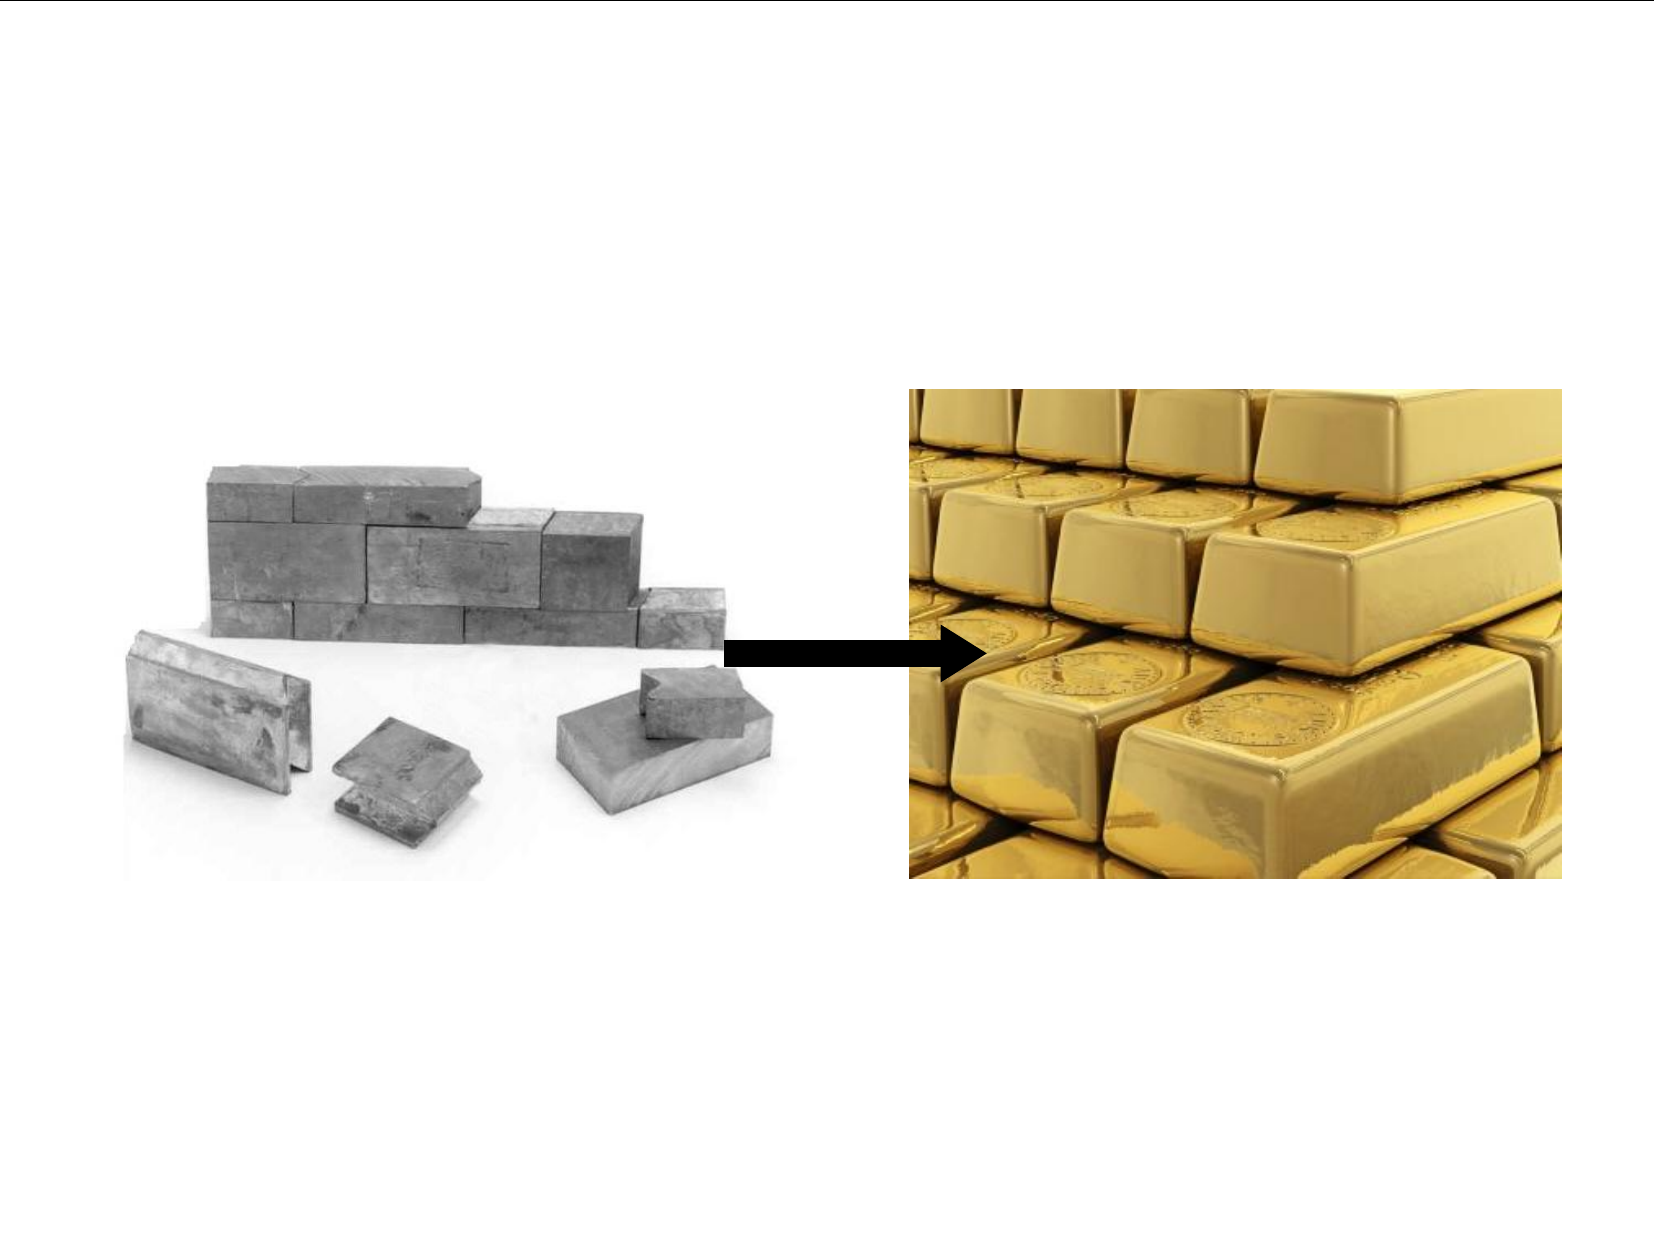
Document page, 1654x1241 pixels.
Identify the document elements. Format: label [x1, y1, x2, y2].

picture [909, 389, 1562, 879]
text_box [0, 0, 1654, 1241]
picture [88, 390, 800, 881]
